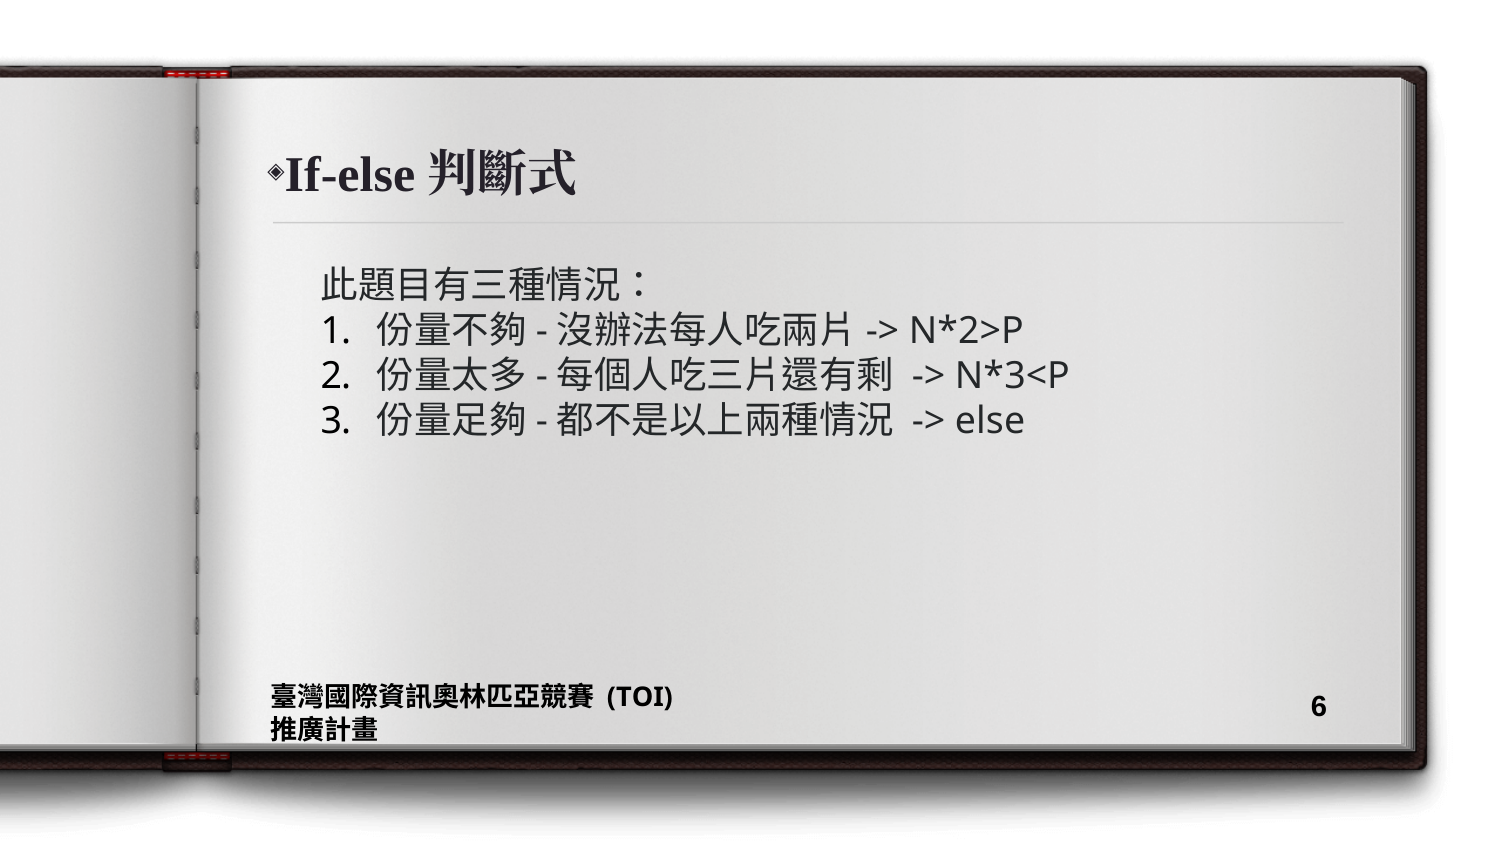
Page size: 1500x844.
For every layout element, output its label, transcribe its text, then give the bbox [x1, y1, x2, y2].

text_box 此題目有三種情況： 份量不夠-沒辦法每人吃兩片-> N*2>P 份量太多-每個人吃三片還有剩 -> N*3<P 份量足夠-都不是以上兩種情況 -> else [306, 253, 1296, 591]
text_box If-else判斷式 [252, 126, 1194, 216]
text_box 6 [1295, 672, 1386, 737]
